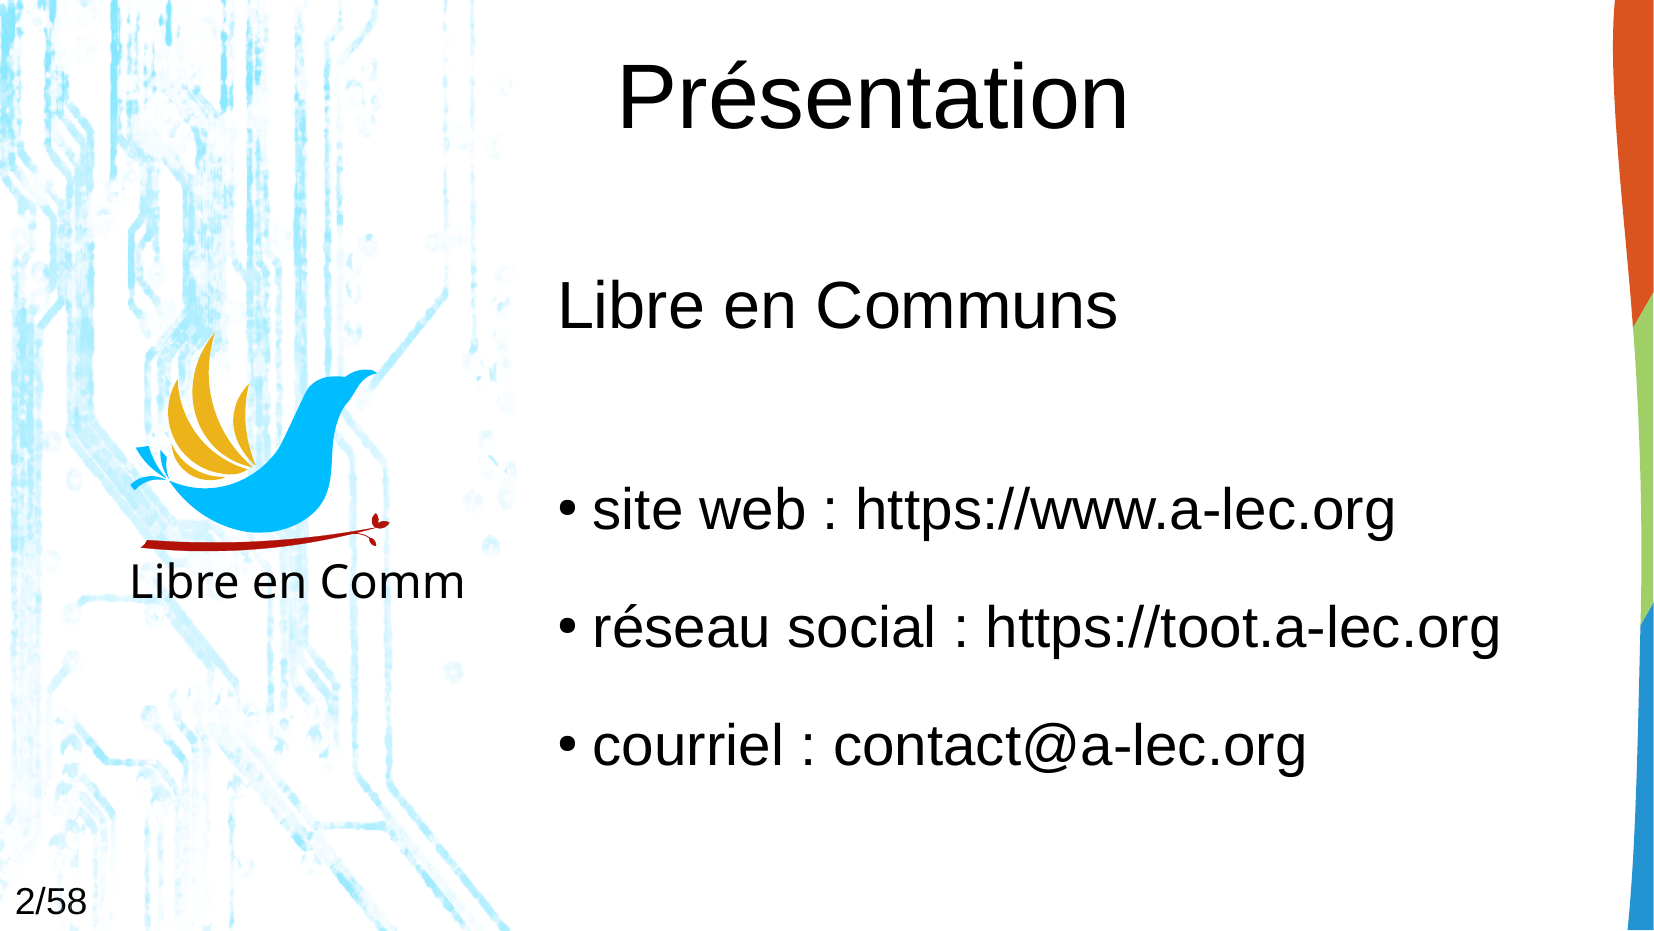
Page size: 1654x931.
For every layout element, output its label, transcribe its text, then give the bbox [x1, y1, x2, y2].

title Présentation [118, 19, 1630, 175]
picture [0, 0, 517, 931]
subtitle Libre en Communs site web : https://www.a-lec.org réseau social : https://toot.a-lec.org courriel : contact@a-lec.org [521, 205, 1625, 840]
